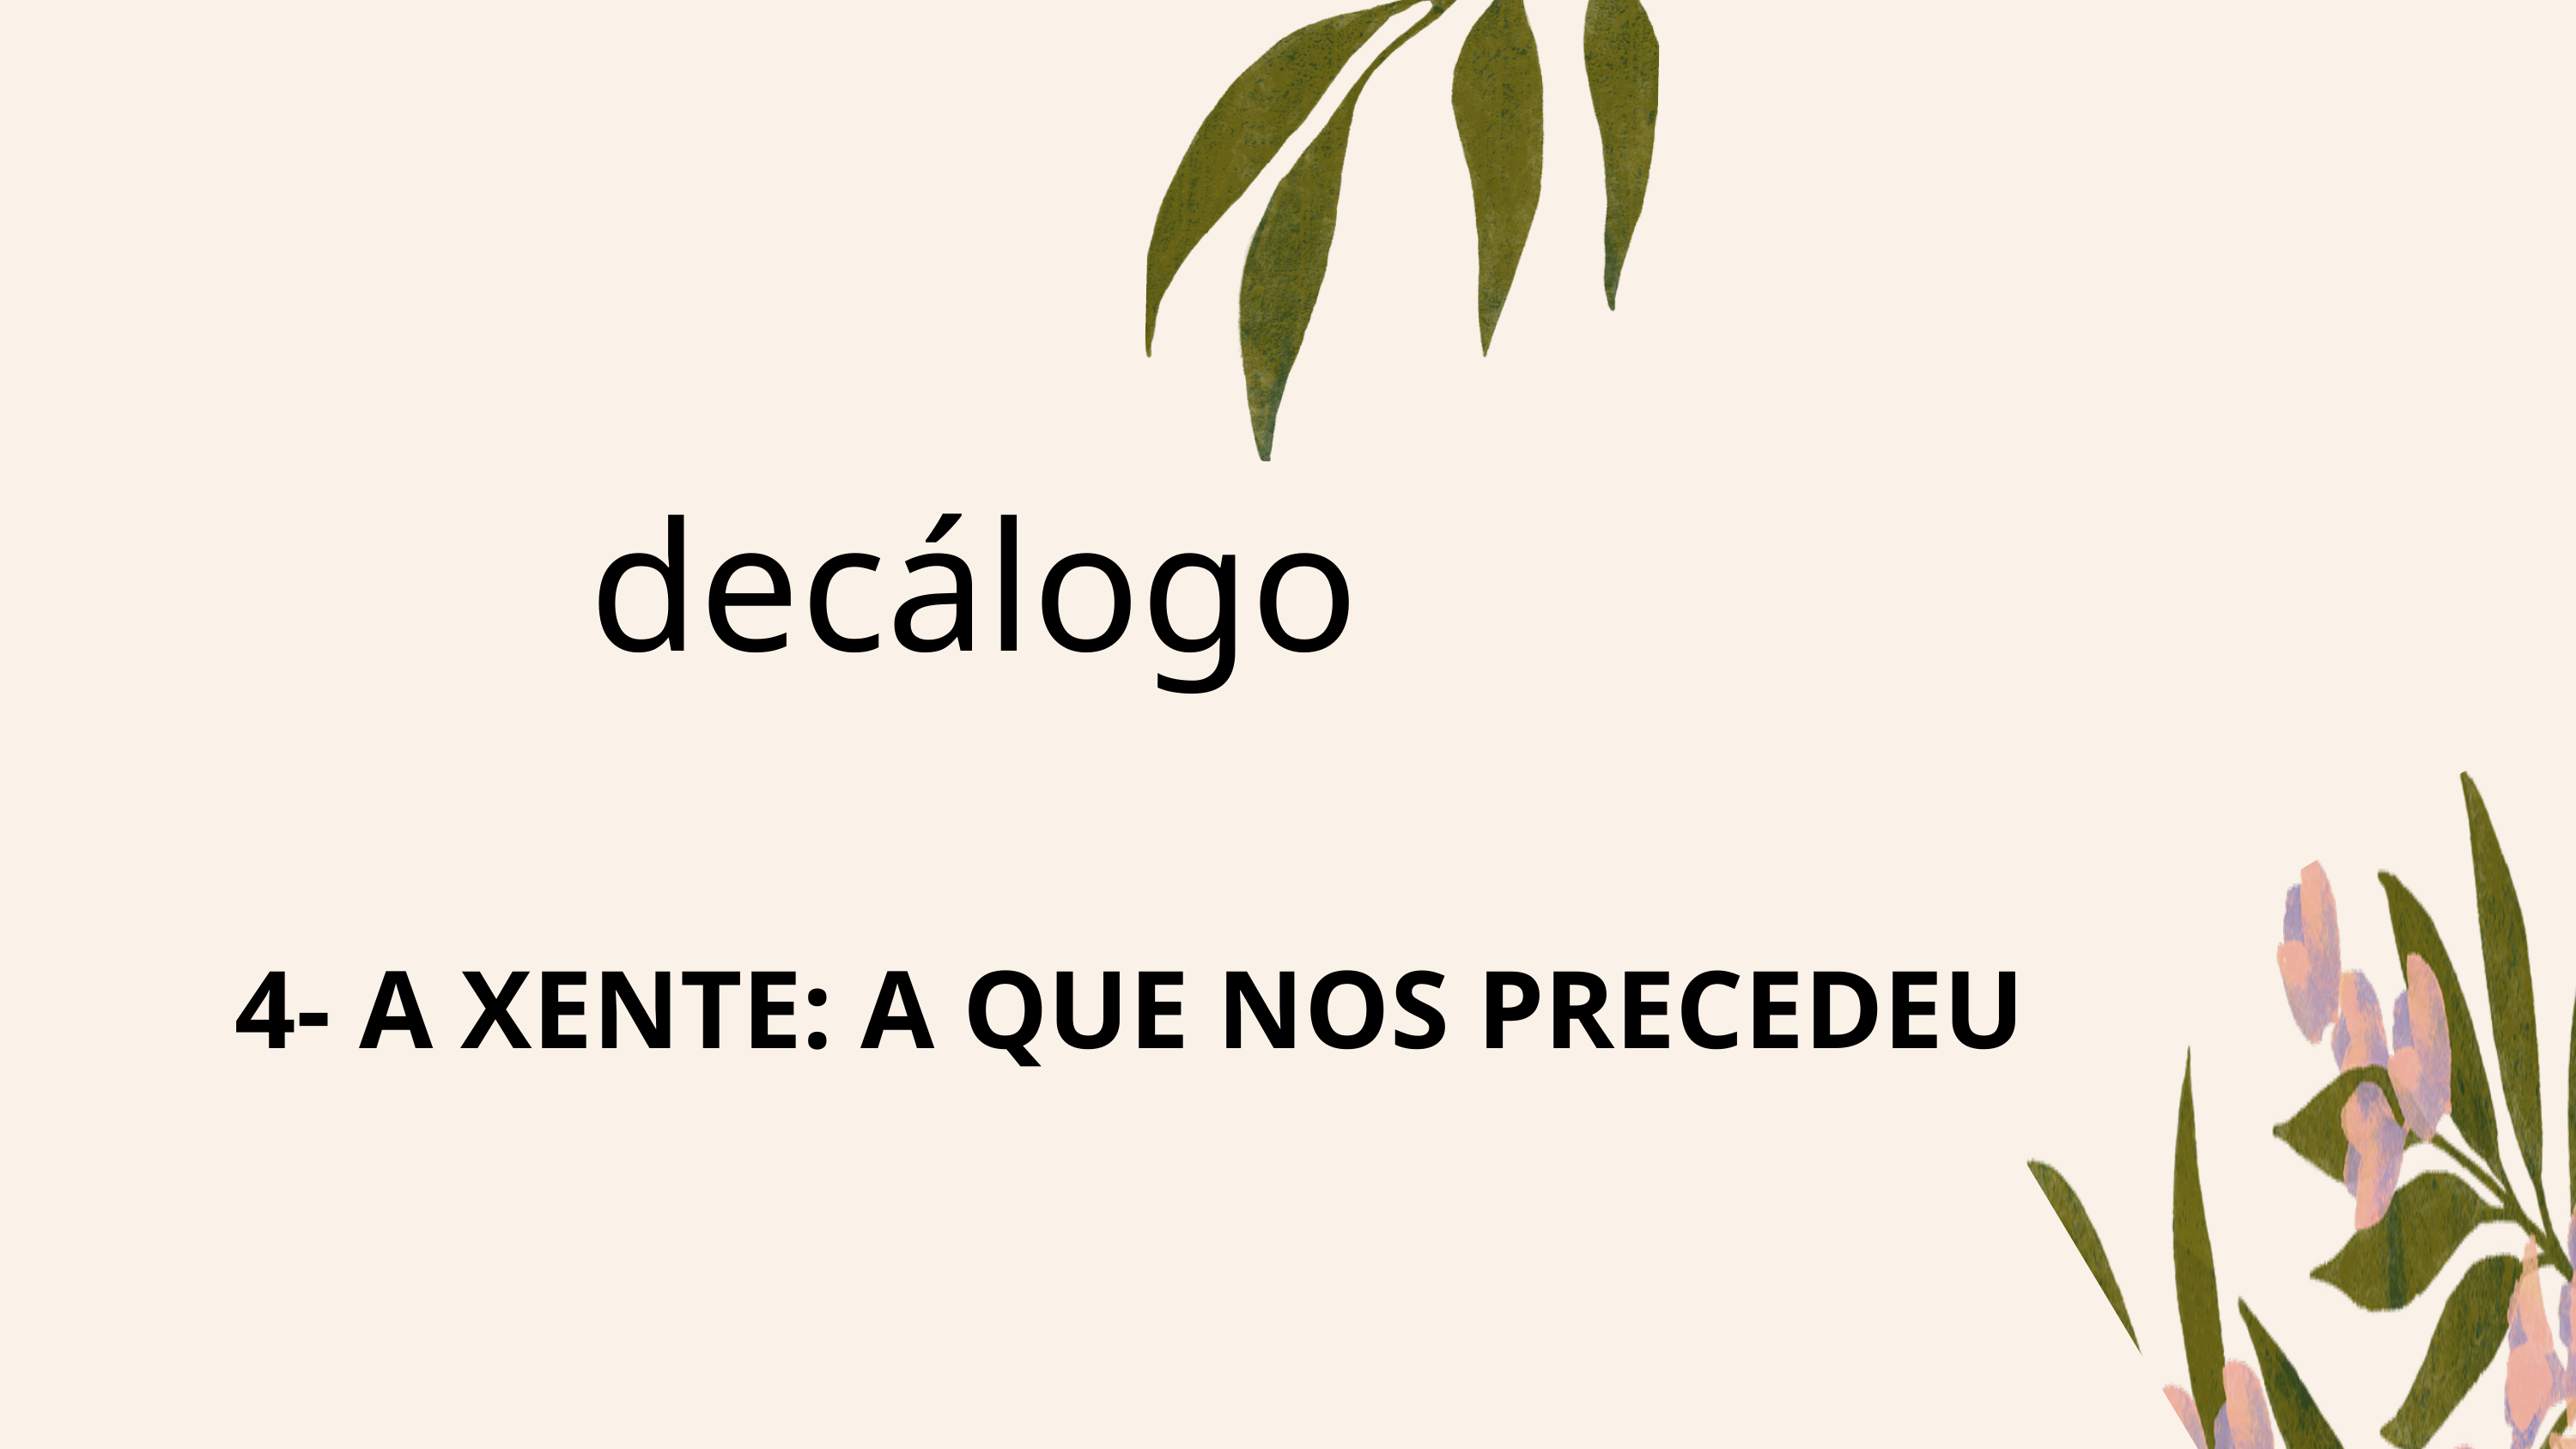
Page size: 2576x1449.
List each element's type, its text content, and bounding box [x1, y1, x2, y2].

text_box decálogo [589, 472, 1488, 688]
text_box [1142, 0, 1661, 470]
text_box 4- A XENTE: A QUE NOS PRECEDEU [234, 936, 2165, 1070]
text_box [1970, 767, 2576, 1449]
text_box decálogo [1166, 567, 1220, 640]
